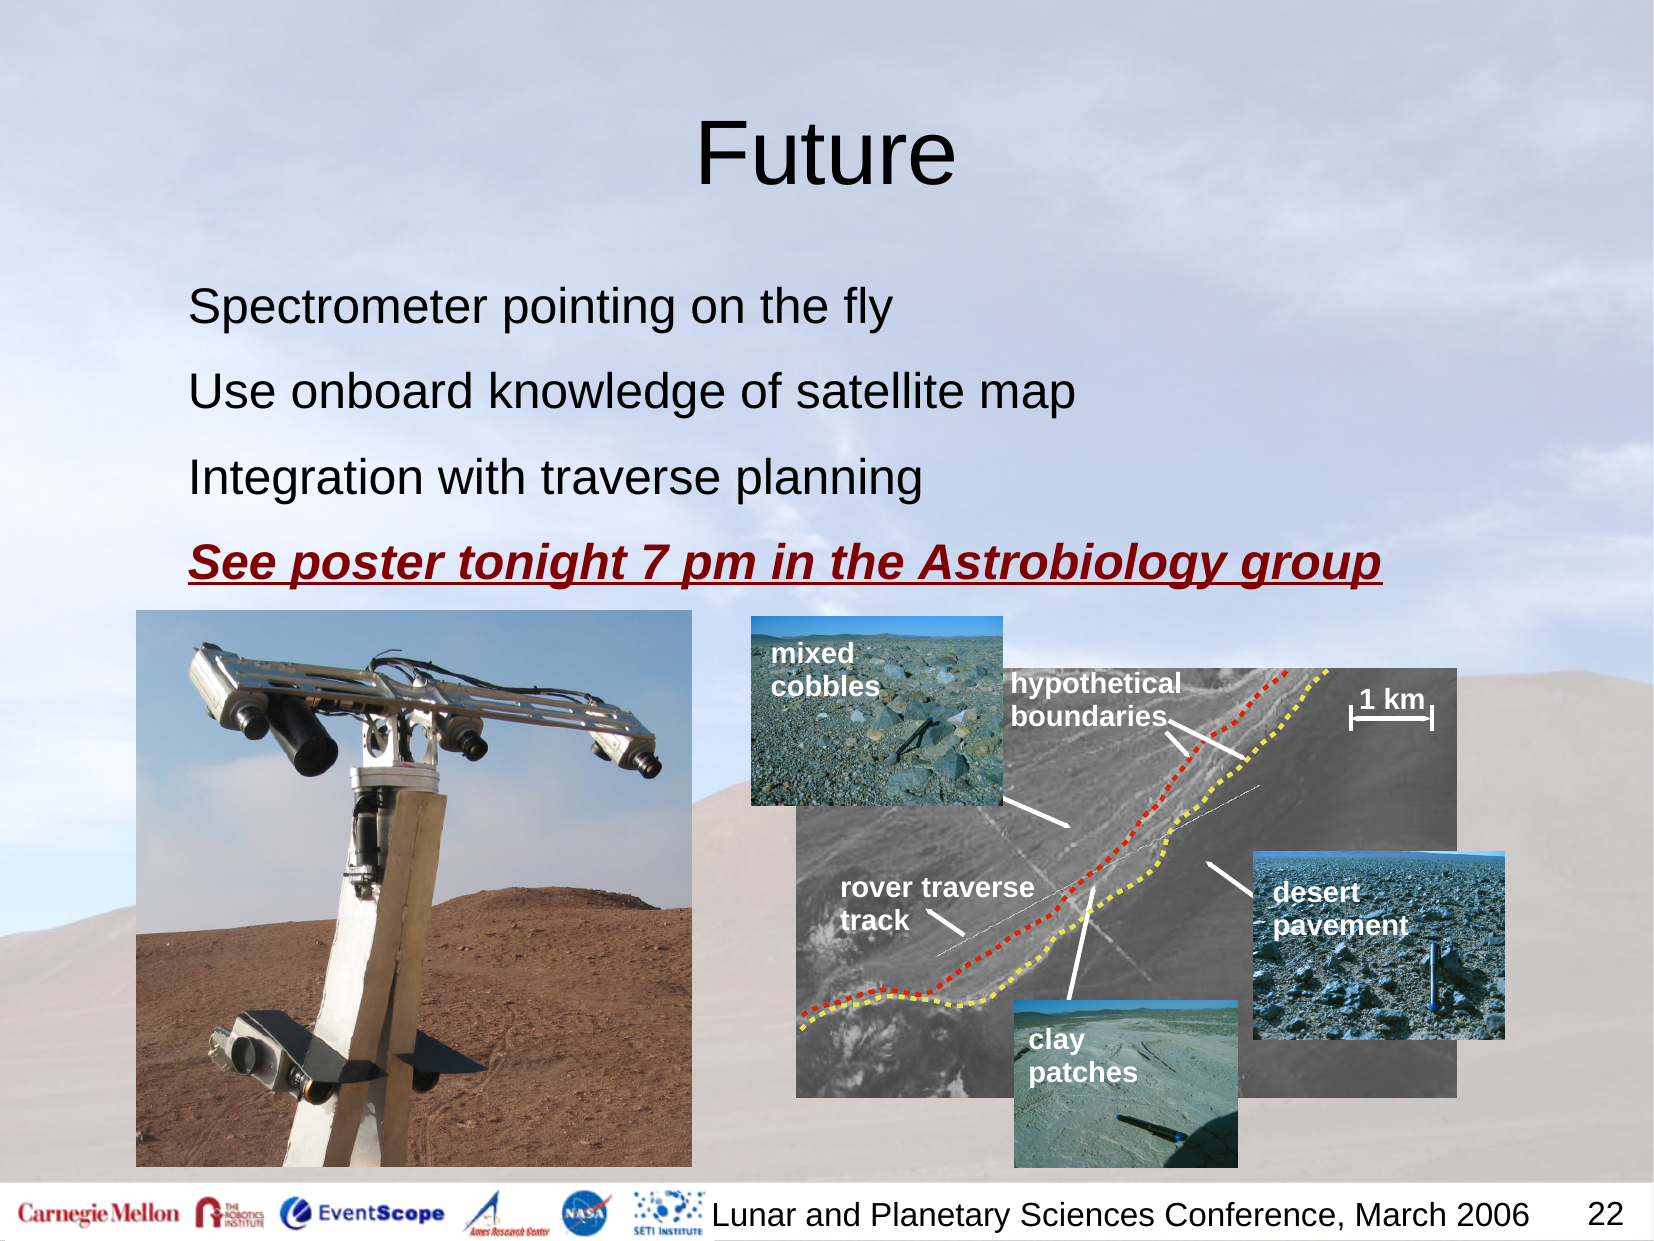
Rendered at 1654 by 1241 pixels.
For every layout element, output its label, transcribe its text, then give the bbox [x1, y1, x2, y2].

picture [5, 1188, 715, 1241]
text_box hypothetical boundaries [995, 660, 1200, 741]
text_box desert pavement [1257, 868, 1470, 950]
picture [0, 0, 1654, 1182]
list Spectrometer pointing on the fly Use onboard knowledge of satellite map Integration with traverse planning See poster tonight 7 pm in the Astrobiology group [170, 278, 1520, 1097]
text_box 1 km [1344, 675, 1466, 723]
title Future [82, 49, 1571, 257]
text_box clay patches [1013, 1015, 1179, 1096]
text_box mixed cobbles [755, 629, 953, 711]
text_box rover traverse track [825, 863, 1074, 944]
